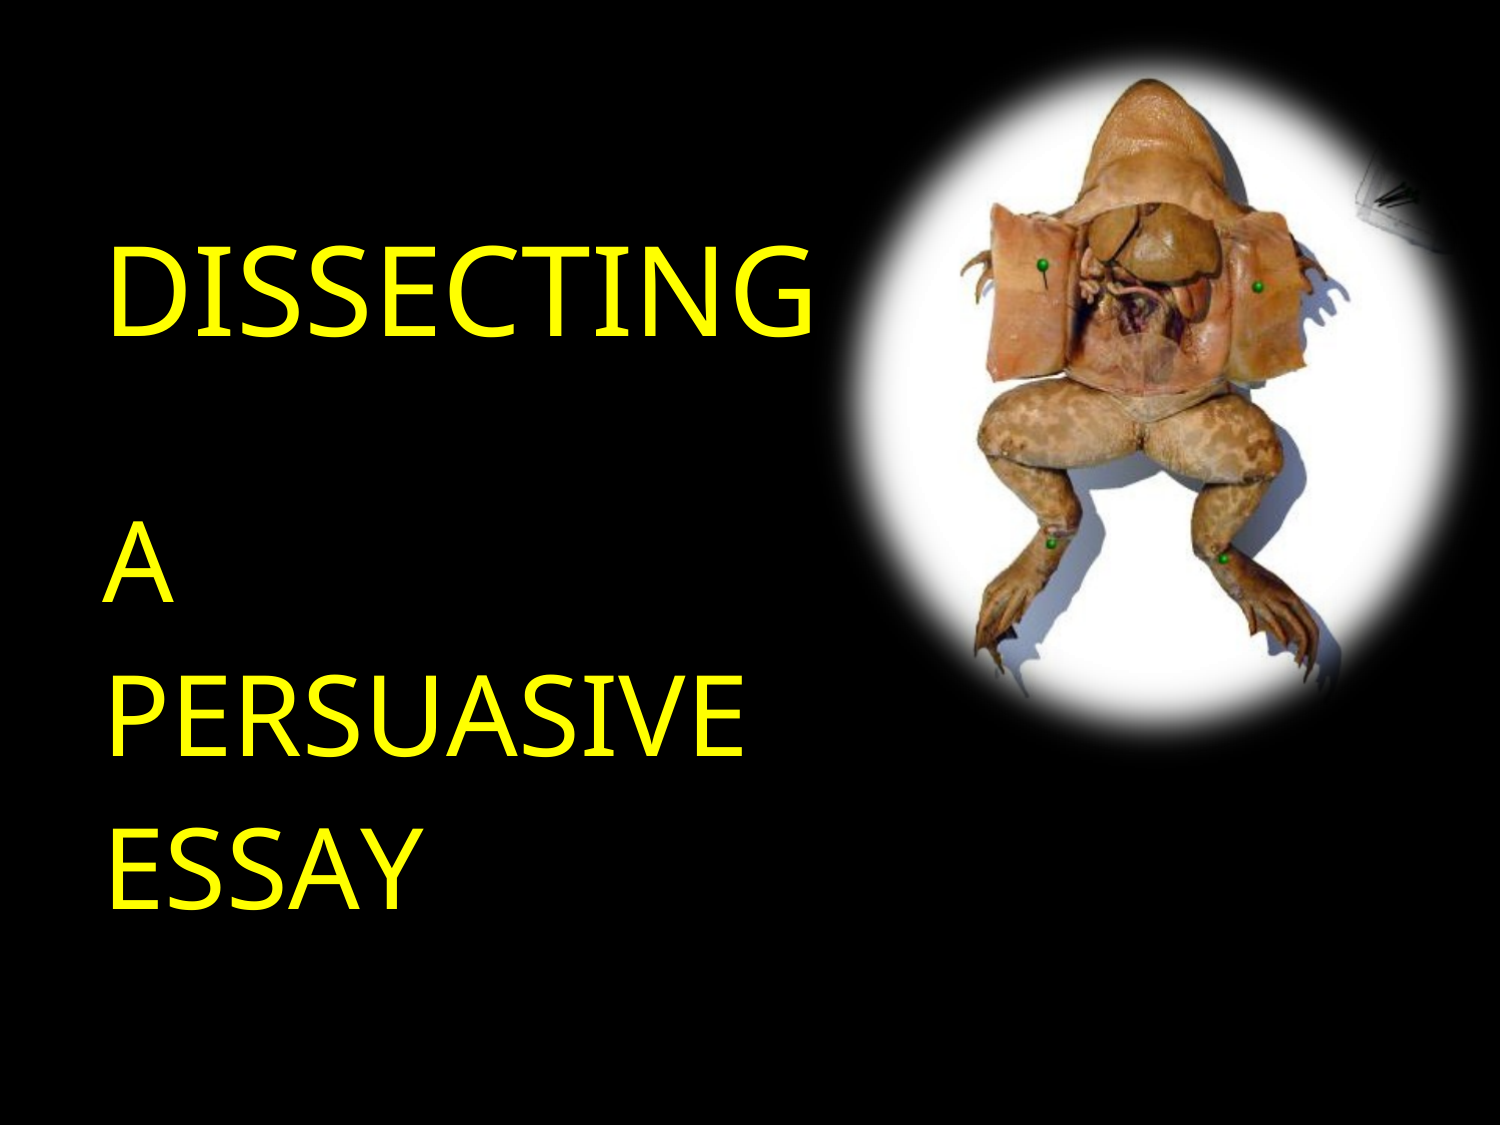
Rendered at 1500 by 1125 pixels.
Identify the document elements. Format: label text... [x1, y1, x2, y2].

picture [809, 23, 1500, 771]
title DISSECTING [87, 257, 1426, 660]
text_box A PERSUASIVE ESSAY [87, 474, 838, 951]
